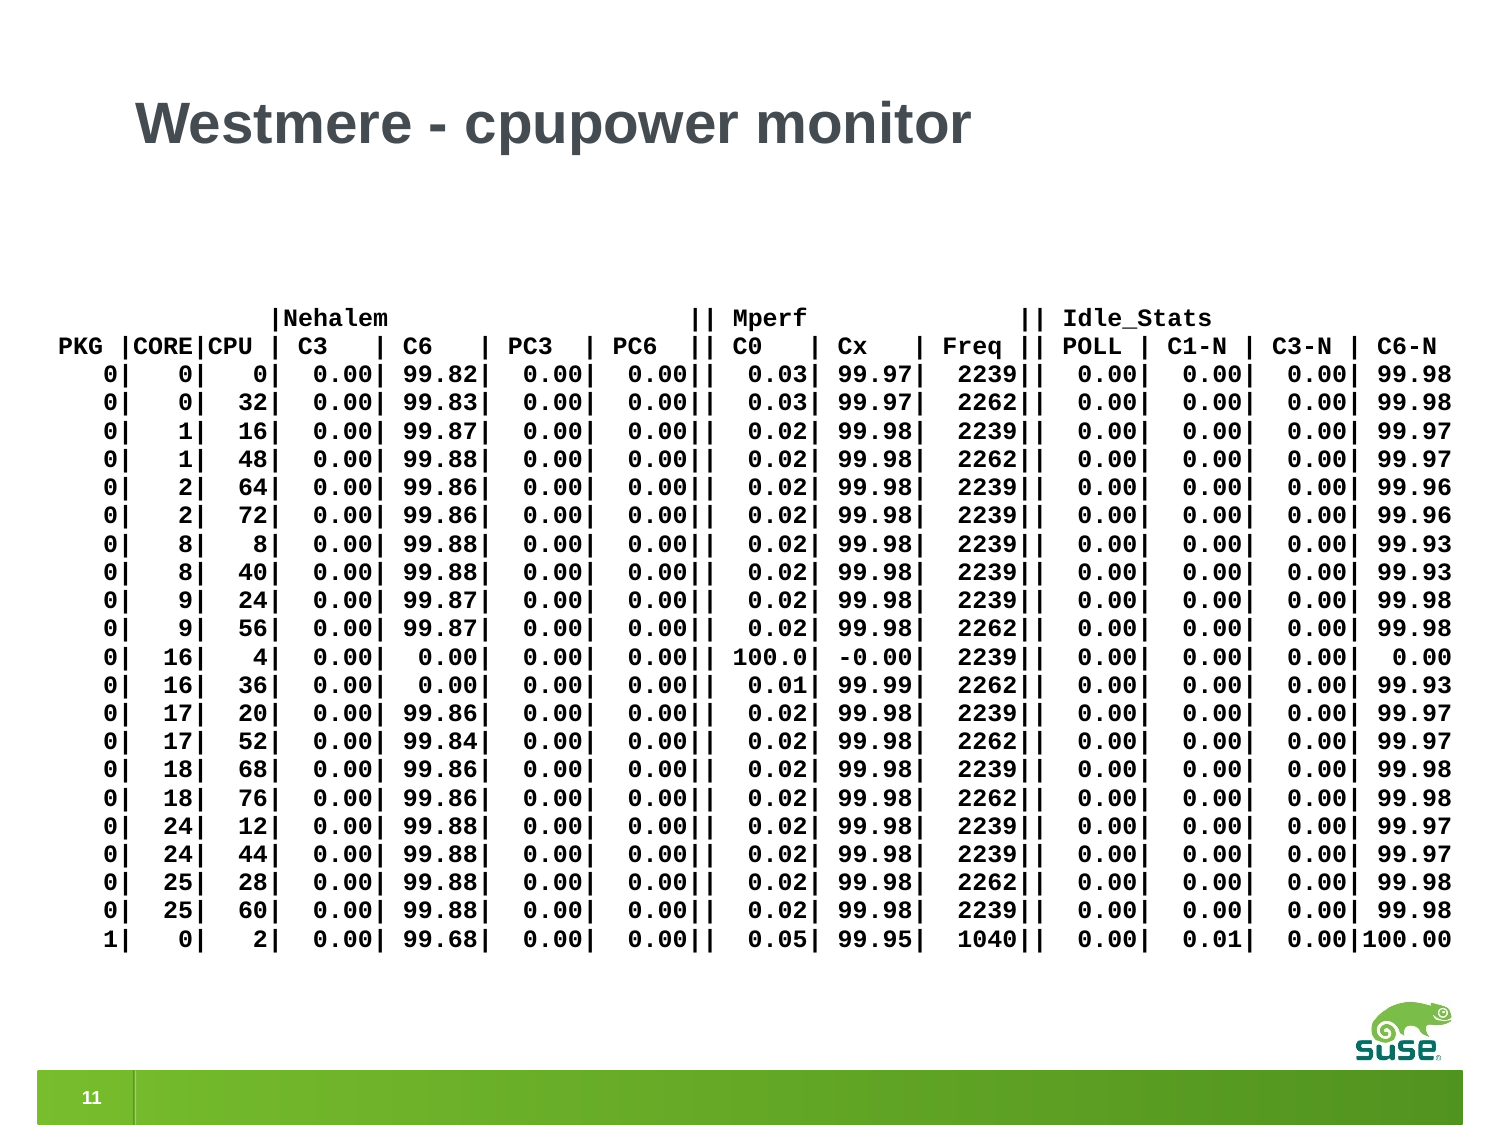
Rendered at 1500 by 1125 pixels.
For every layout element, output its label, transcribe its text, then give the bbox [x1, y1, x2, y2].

text_box [102, 519, 133, 577]
text_box |Nehalem || Mperf || Idle_Stats PKG |CORE|CPU | C3 | C6 | PC3 | PC6 || C0 | Cx | Freq || POLL | C1-N | C3-N | C6-N 0| 0| 0| 0.00| 99.82| 0.00| 0.00|| 0.03| 99.97| 2239|| 0.00| 0.00| 0.00| 99.98 0| 0| 32| 0.00| 99.83| 0.00| 0.00|| 0.03| 99.97| 2262|| 0.00| 0.00| 0.00| 99.98 0| 1| 16| 0.00| 99.87| 0.00| 0.00|| 0.02| 99.98| 2239|| 0.00| 0.00| 0.00| 99.97 0| 1| 48| 0.00| 99.88| 0.00| 0.00|| 0.02| 99.98| 2262|| 0.00| 0.00| 0.00| 99.97 0| 2| 64| 0.00| 99.86| 0.00| 0.00|| 0.02| 99.98| 2239|| 0.00| 0.00| 0.00| 99.96 0| 2| 72| 0.00| 99.86| 0.00| 0.00|| 0.02| 99.98| 2239|| 0.00| 0.00| 0.00| 99.96 0| 8| 8| 0.00| 99.88| 0.00| 0.00|| 0.02| 99.98| 2239|| 0.00| 0.00| 0.00| 99.93 0| 8| 40| 0.00| 99.88| 0.00| 0.00|| 0.02| 99.98| 2239|| 0.00| 0.00| 0.00| 99.93 0| 9| 24| 0.00| 99.87| 0.00| 0.00|| 0.02| 99.98| 2239|| 0.00| 0.00| 0.00| 99.98 0| 9| 56| 0.00| 99.87| 0.00| 0.00|| 0.02| 99.98| 2262|| 0.00| 0.00| 0.00| 99.98 0| 16| 4| 0.00| 0.00| 0.00| 0.00|| 100.0| -0.00| 2239|| 0.00| 0.00| 0.00| 0.00 0| 16| 36| 0.00| 0.00| 0.00| 0.00|| 0.01| 99.99| 2262|| 0.00| 0.00| 0.00| 99.93 0| 17| 20| 0.00| 99.86| 0.00| 0.00|| 0.02| 99.98| 2239|| 0.00| 0.00| 0.00| 99.97 0| 17| 52| 0.00| 99.84| 0.00| 0.00|| 0.02| 99.98| 2262|| 0.00| 0.00| 0.00| 99.97 0| 18| 68| 0.00| 99.86| 0.00| 0.00|| 0.02| 99.98| 2239|| 0.00| 0.00| 0.00| 99.98 0| 18| 76| 0.00| 99.86| 0.00| 0.00|| 0.02| 99.98| 2262|| 0.00| 0.00| 0.00| 99.98 0| 24| 12| 0.00| 99.88| 0.00| 0.00|| 0.02| 99.98| 2239|| 0.00| 0.00| 0.00| 99.97 0| 24| 44| 0.00| 99.88| 0.00| 0.00|| 0.02| 99.98| 2239|| 0.00| 0.00| 0.00| 99.97 0| 25| 28| 0.00| 99.88| 0.00| 0.00|| 0.02| 99.98| 2262|| 0.00| 0.00| 0.00| 99.98 0| 25| 60| 0.00| 99.88| 0.00| 0.00|| 0.02| 99.98| 2239|| 0.00| 0.00| 0.00| 99.98 1| 0| 2| 0.00| 99.68| 0.00| 0.00|| 0.05| 99.95| 1040|| 0.00| 0.01| 0.00|100.00 [43, 298, 1468, 1005]
picture [1355, 1005, 1452, 1061]
title Westmere - cpupower monitor [135, 41, 1372, 204]
